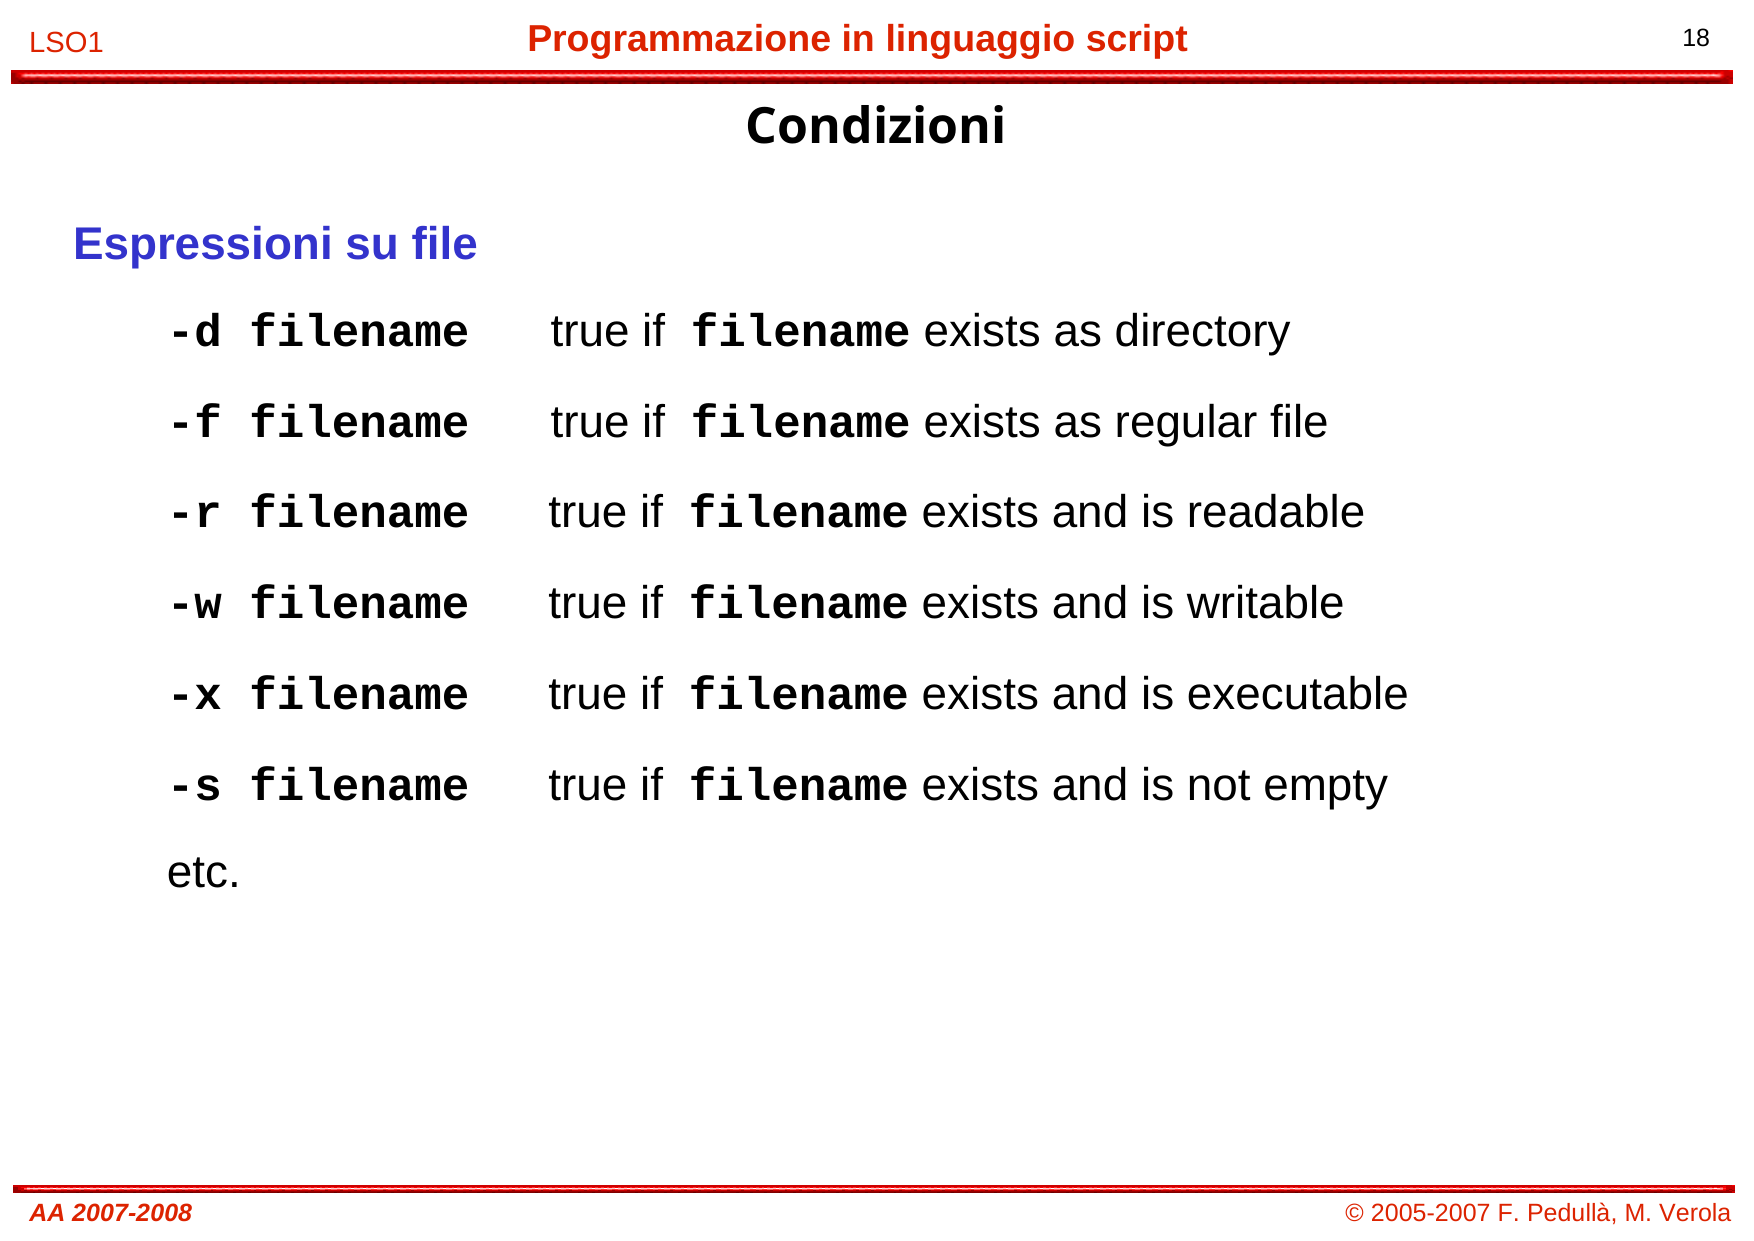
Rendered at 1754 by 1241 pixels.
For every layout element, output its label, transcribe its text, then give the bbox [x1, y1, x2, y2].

list Espressioni su file -d filename true if filename exists as directory -f filename true if filename exists as regular file -r filename true if filename exists and is readable -w filename true if filename exists and is writable -x filename true if filename exists and is executable -s filename true if filename exists and is not empty etc. [58, 206, 1696, 995]
picture [11, 70, 1733, 84]
title Condizioni [720, 78, 1033, 174]
picture [13, 1185, 1735, 1193]
